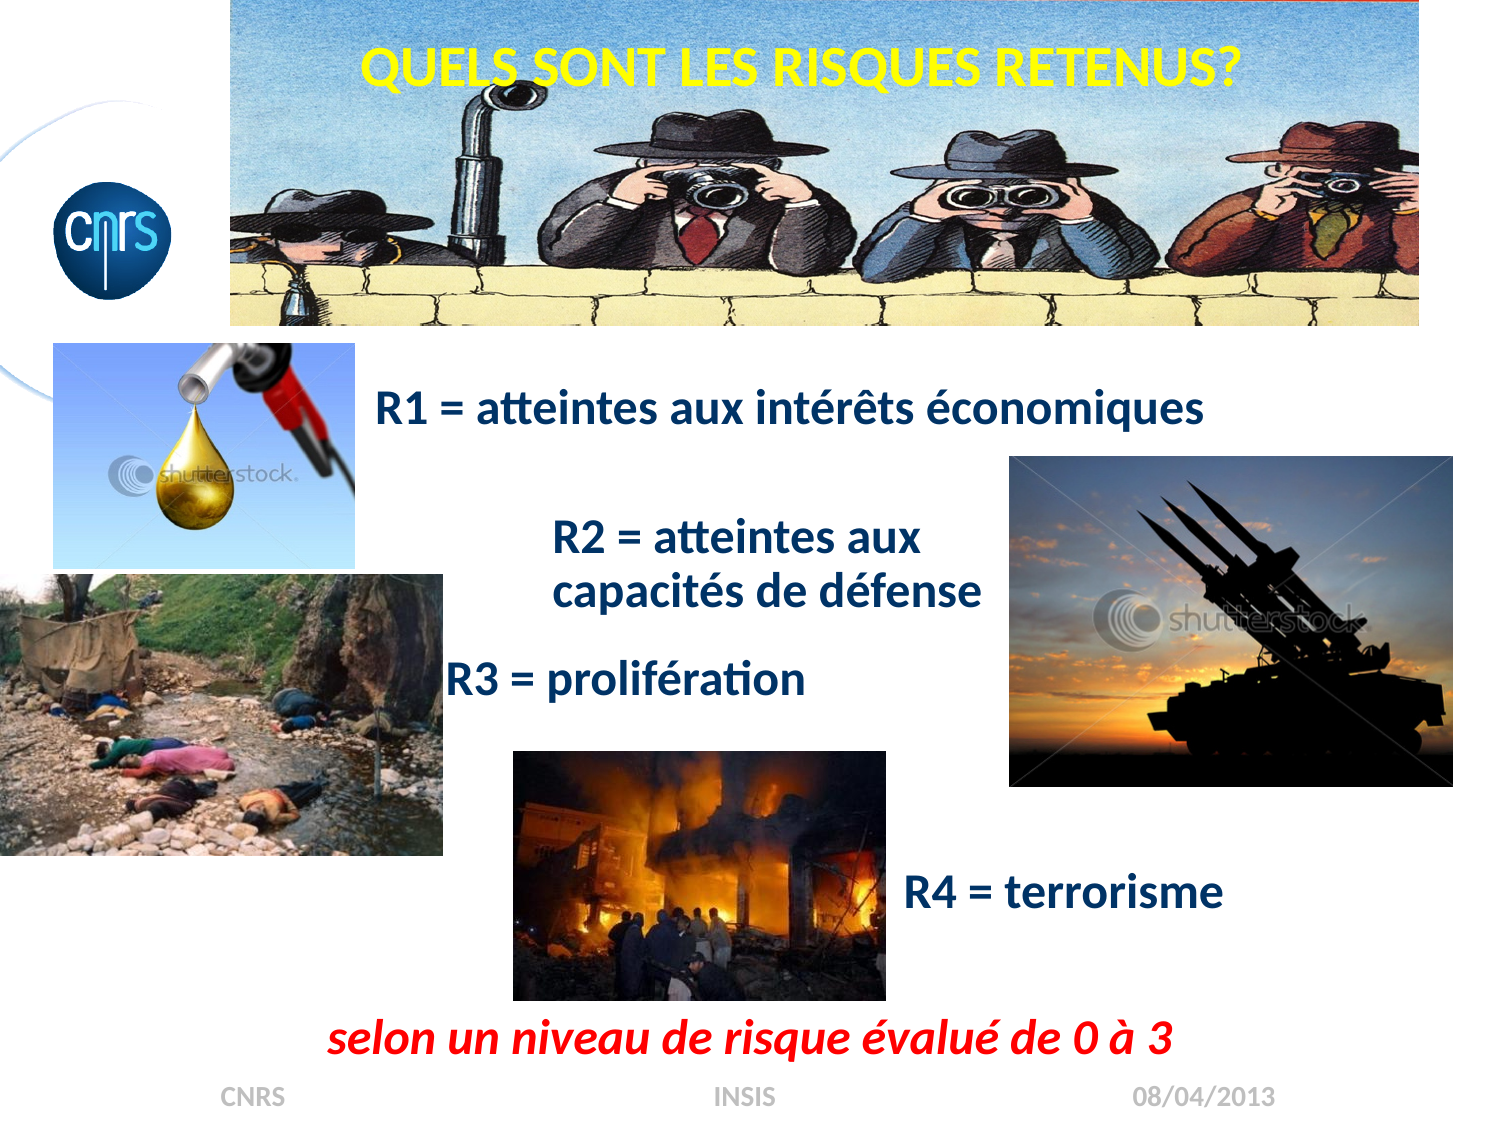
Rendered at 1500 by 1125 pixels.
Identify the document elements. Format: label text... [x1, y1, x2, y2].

text_box R3 = prolifération [430, 645, 833, 740]
picture [0, 0, 1500, 1125]
text_box R1 = atteintes aux intérêts économiques [360, 373, 1317, 457]
text_box QUELS SONT LES RISQUES RETENUS? [183, 0, 1436, 126]
text_box selon un niveau de risque évalué de 0 à 3 [53, 964, 1447, 1082]
text_box R4 = terrorisme [888, 857, 1279, 953]
text_box R2 = atteintes aux capacités de défense [537, 503, 1009, 634]
